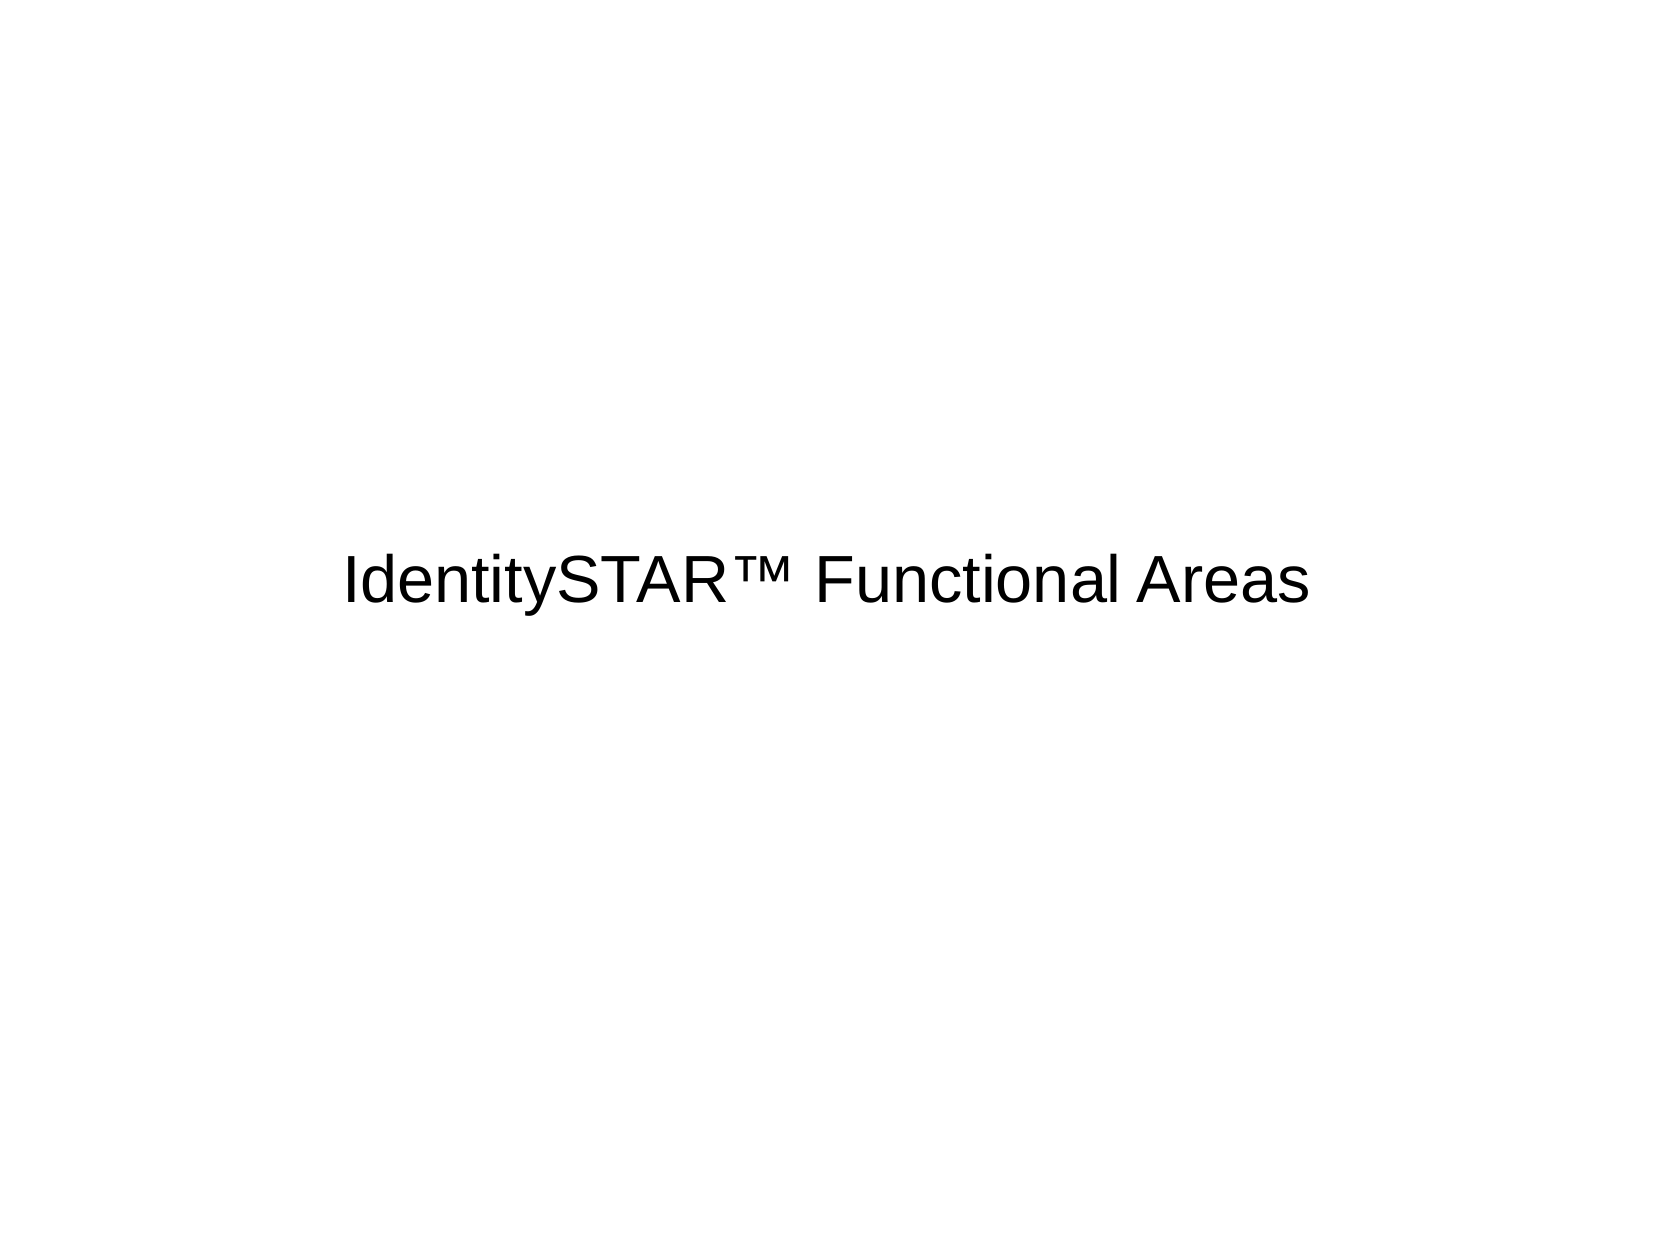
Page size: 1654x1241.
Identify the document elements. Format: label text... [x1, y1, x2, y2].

subtitle IdentitySTAR™ Functional Areas [82, 49, 1571, 1109]
